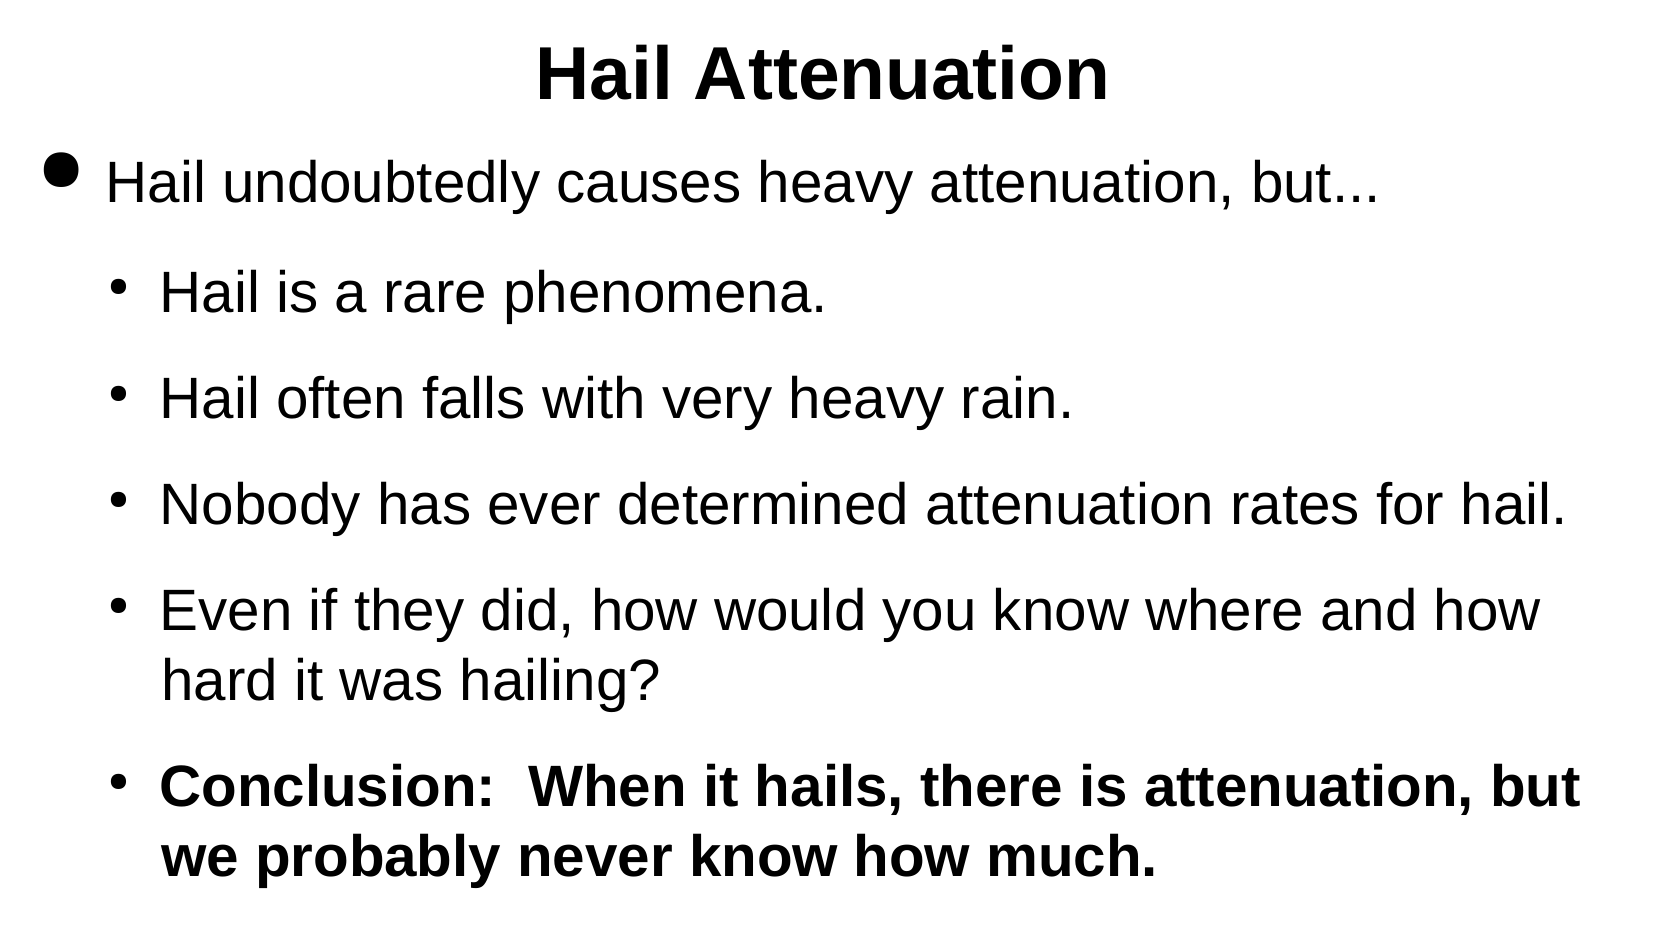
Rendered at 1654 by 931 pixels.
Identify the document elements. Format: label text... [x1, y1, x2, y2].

title Hail Attenuation [0, 5, 1651, 133]
text_box Hail undoubtedly causes heavy attenuation, but... Hail is a rare phenomena. Hail often falls with very heavy rain. Nobody has ever determined attenuation rates for hail. Even if they did, how would you know where and how hard it was hailing? Conclusion: When it hails, there is attenuation, but we probably never know how much. [19, 120, 1636, 896]
